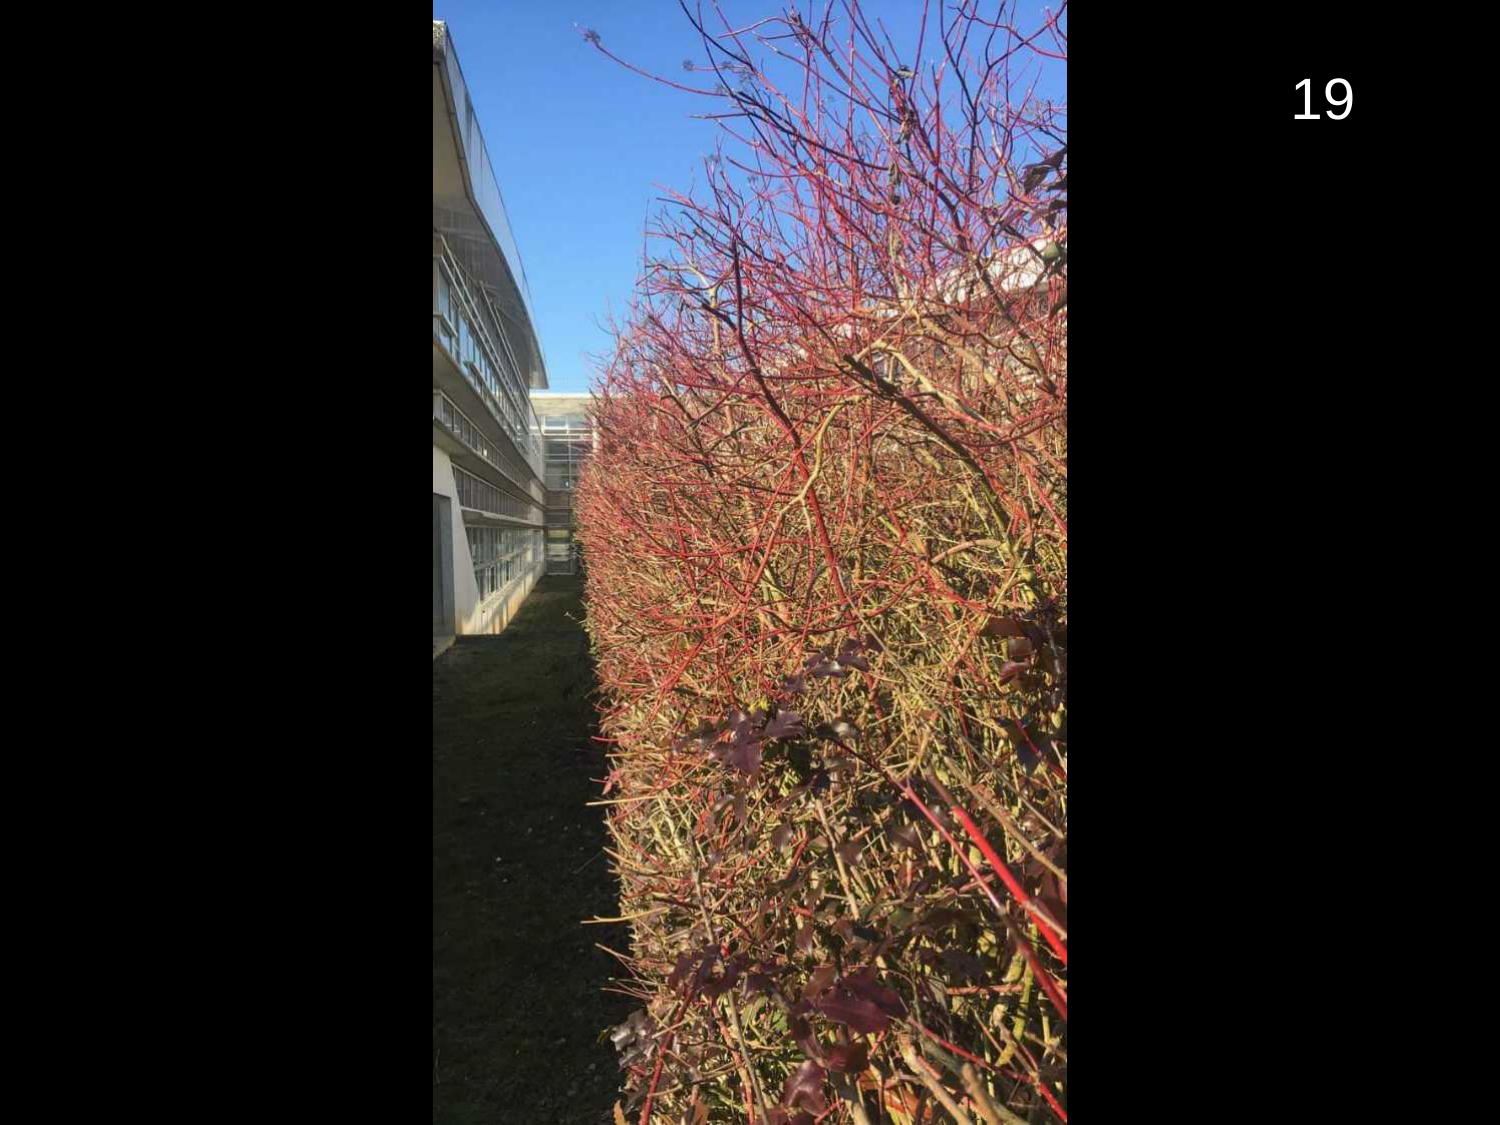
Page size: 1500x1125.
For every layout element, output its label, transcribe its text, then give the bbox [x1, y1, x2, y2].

text_box 19 [1275, 59, 1371, 139]
picture [433, 0, 1067, 1125]
